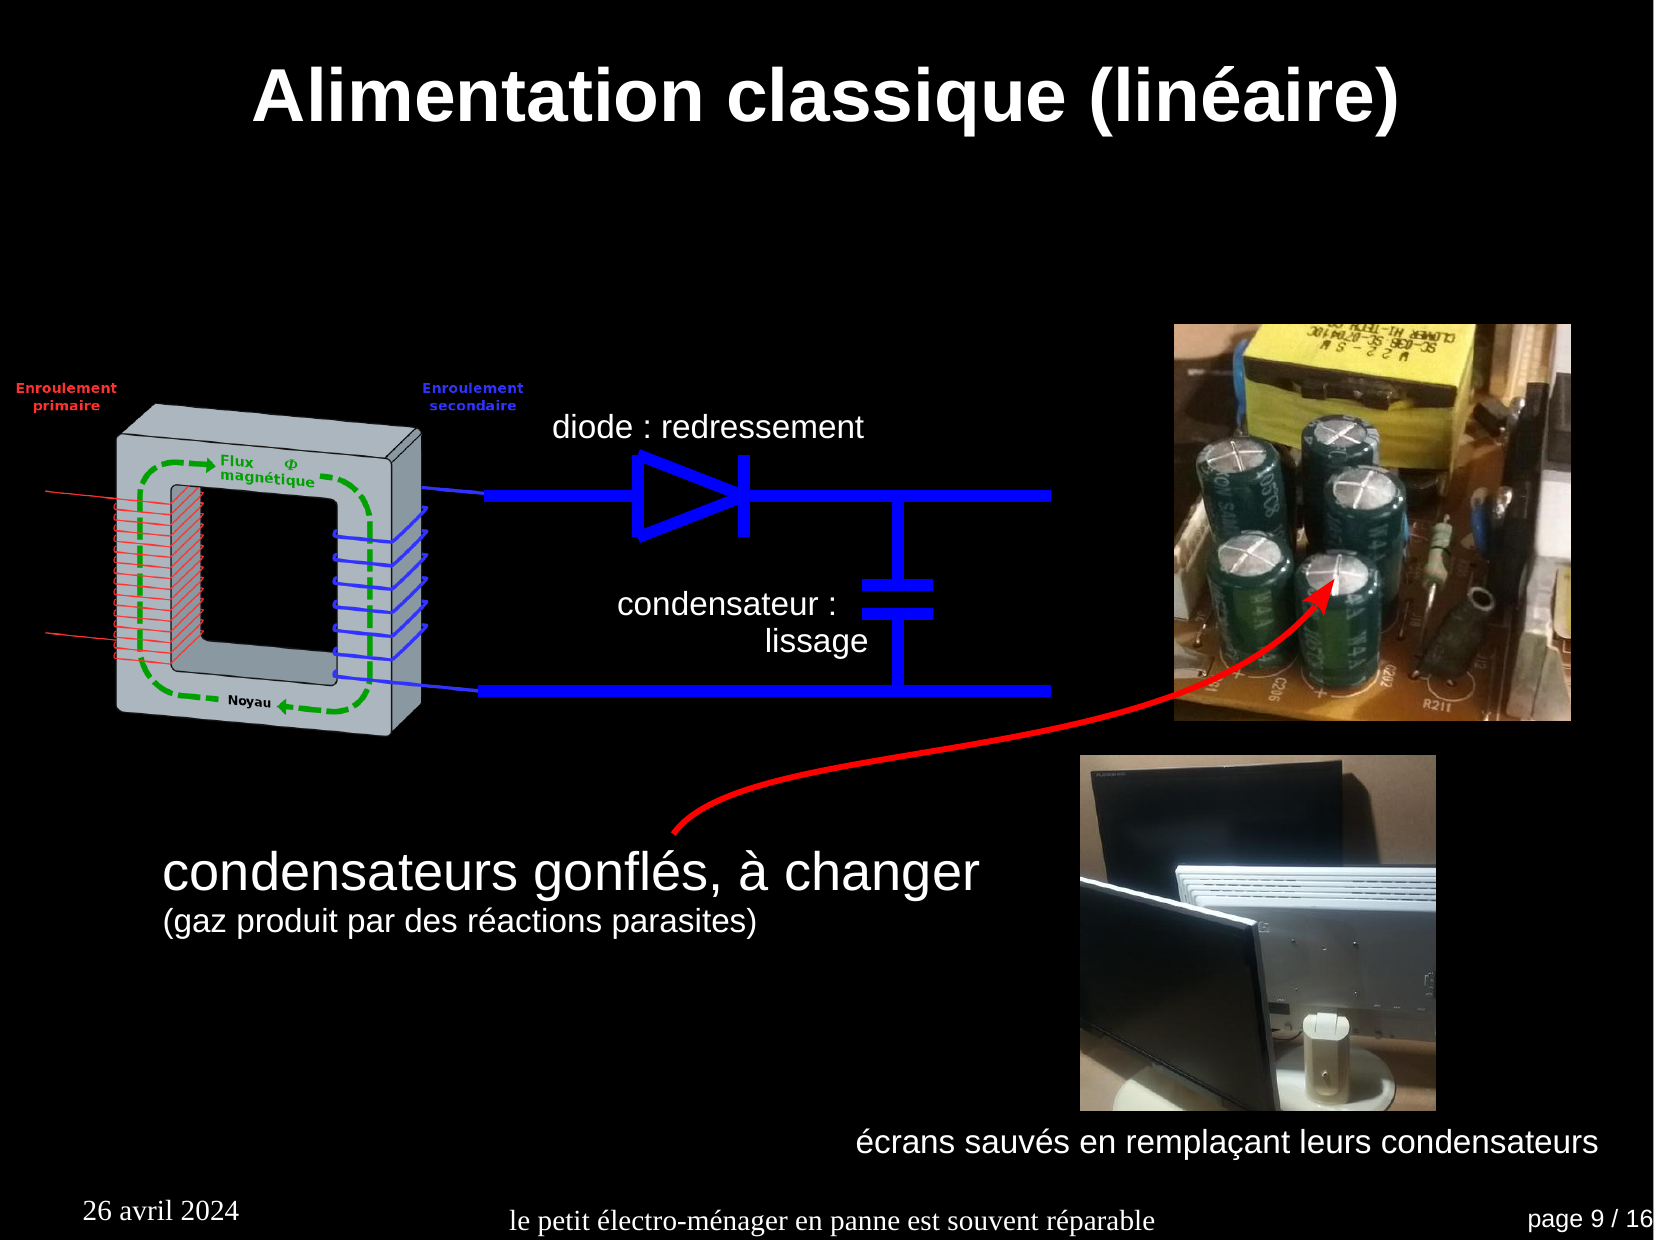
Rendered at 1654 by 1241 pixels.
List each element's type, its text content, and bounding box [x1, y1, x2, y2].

title Alimentation classique (linéaire) [17, 6, 1636, 185]
picture [1174, 324, 1571, 721]
picture [1080, 755, 1436, 1111]
text_box écrans sauvés en remplaçant leurs condensateurs [840, 1115, 1615, 1170]
text_box condensateur : lissage [602, 578, 884, 668]
text_box diode : redressement [537, 401, 898, 456]
text_box condensateurs gonflés, à changer (gaz produit par des réactions parasites) [147, 834, 997, 947]
picture [8, 373, 532, 745]
